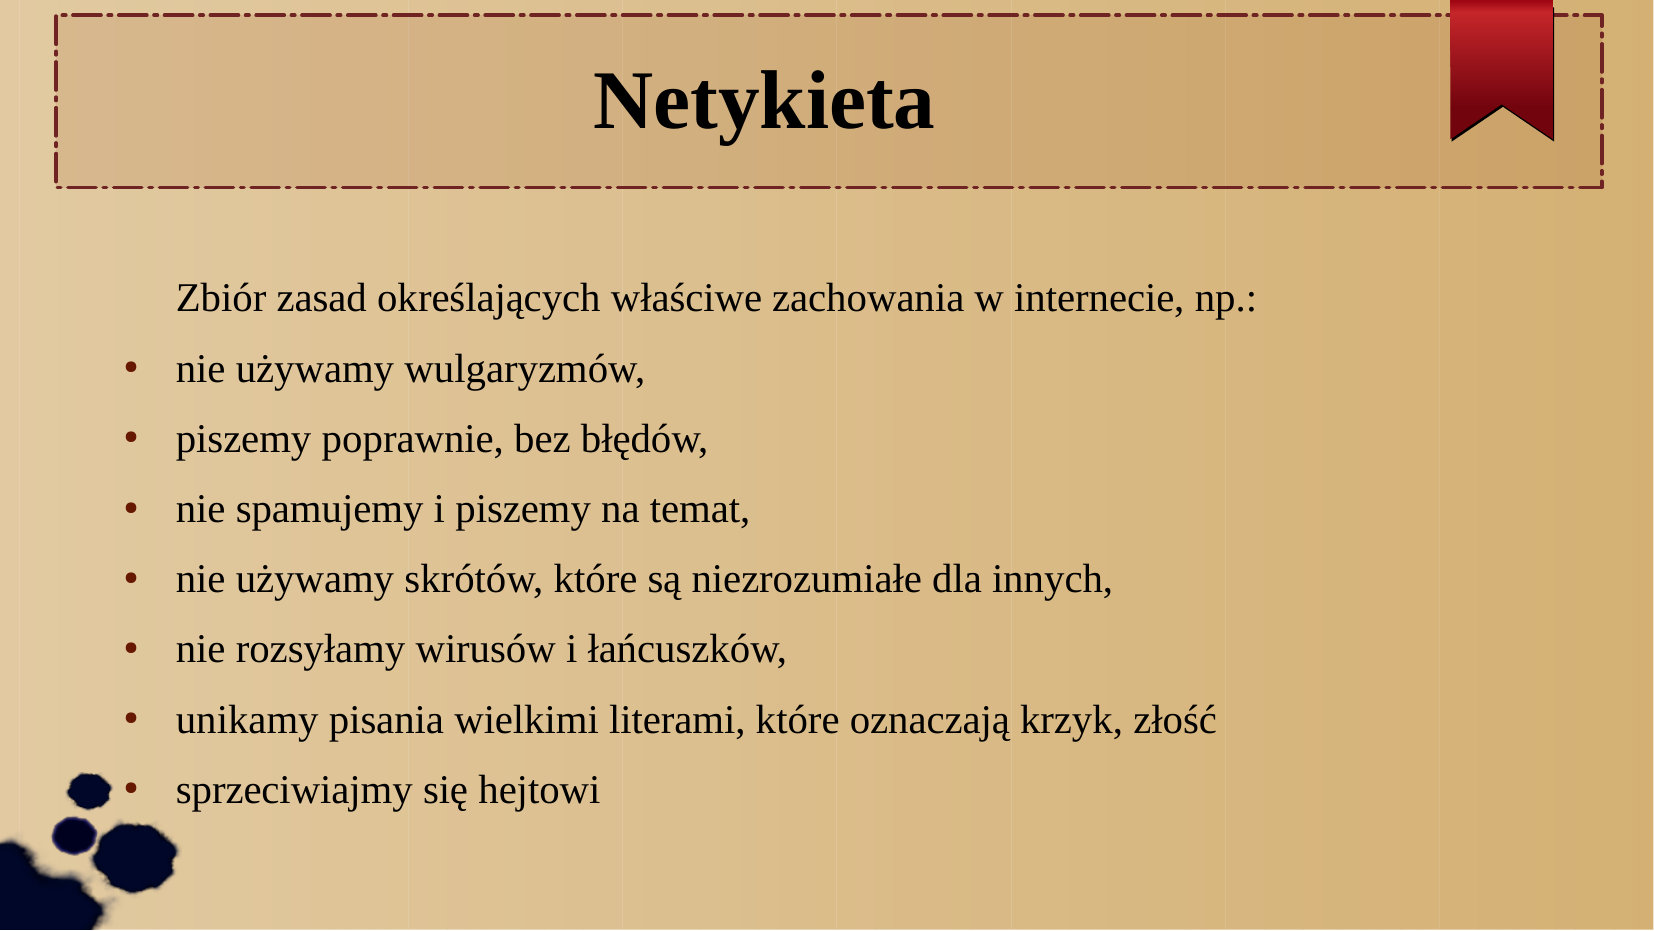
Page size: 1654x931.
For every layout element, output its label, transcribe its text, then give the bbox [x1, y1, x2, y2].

title Netykieta [59, 11, 1441, 189]
text_box [70, 212, 1654, 931]
